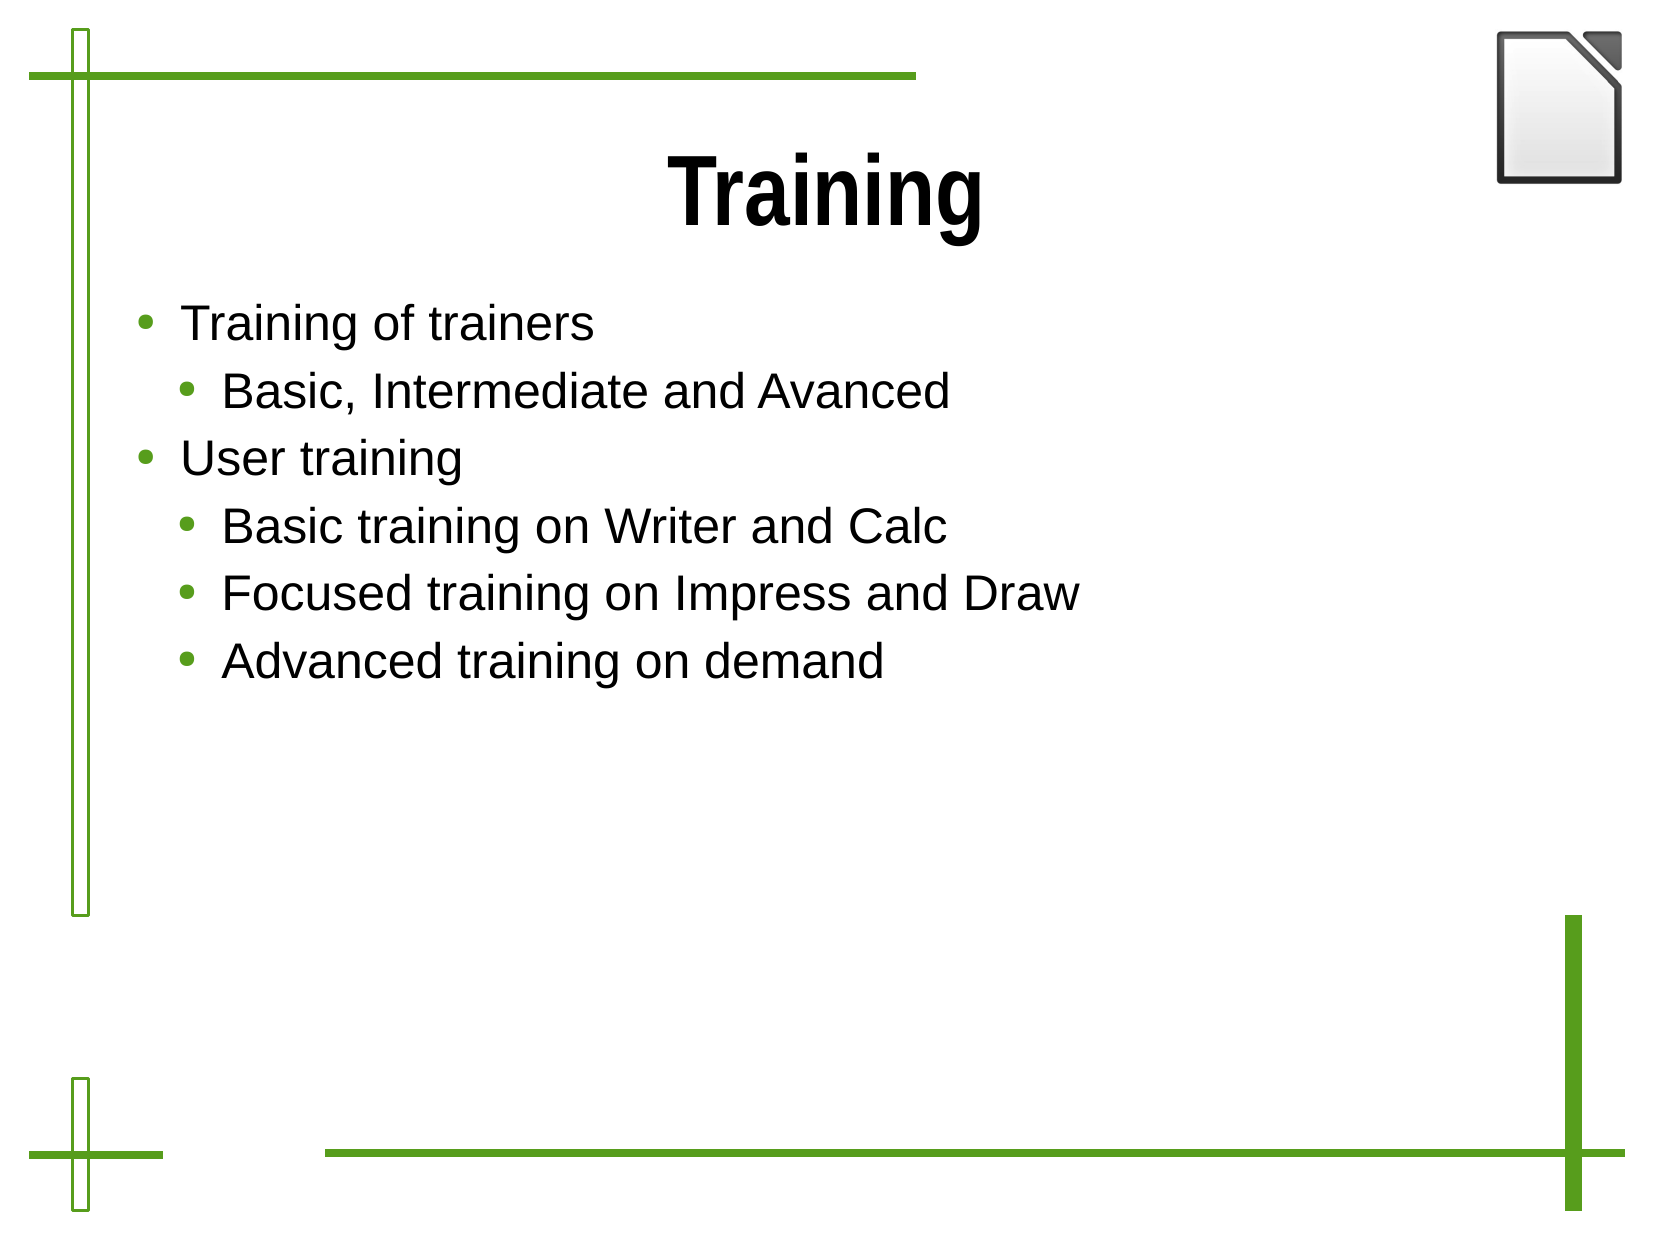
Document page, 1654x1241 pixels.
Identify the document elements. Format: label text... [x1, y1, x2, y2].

title Training [118, 118, 1536, 260]
picture [1494, 29, 1624, 186]
list Training of trainers Basic, Intermediate and Avanced User training Basic training on Writer and Calc Focused training on Impress and Draw Advanced training on demand [118, 295, 1536, 1123]
